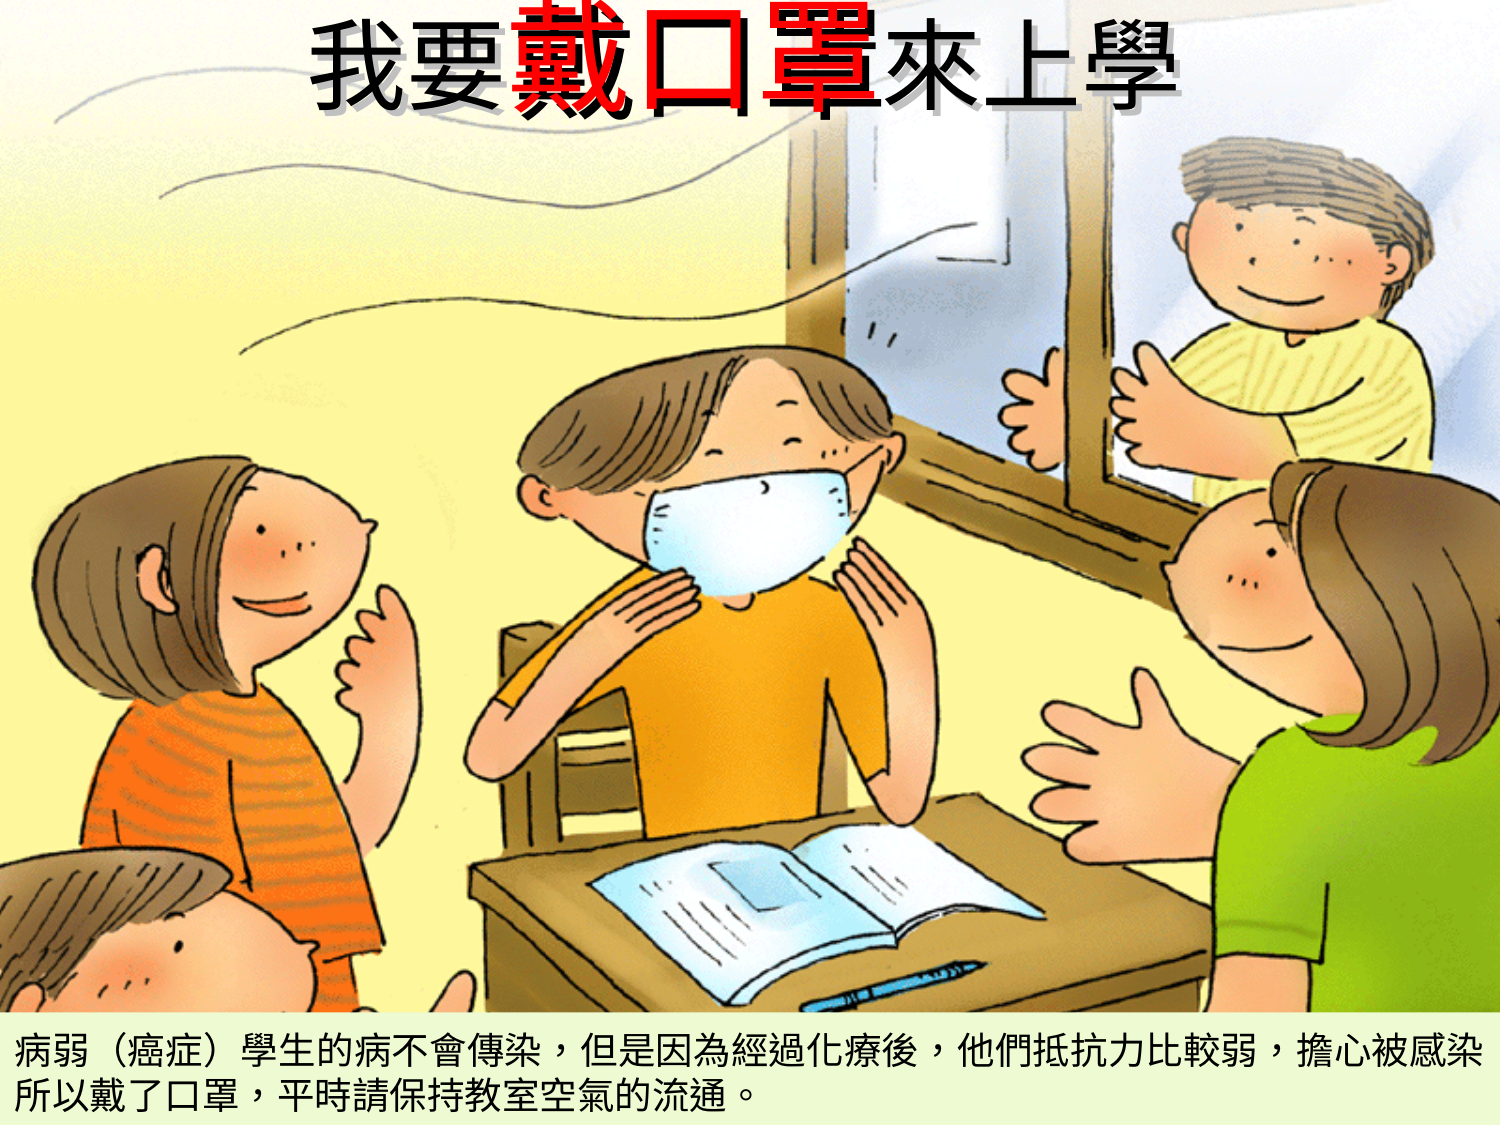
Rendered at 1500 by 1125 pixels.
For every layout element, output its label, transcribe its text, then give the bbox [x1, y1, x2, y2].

subtitle 病弱（癌症）學生的病不會傳染，但是因為經過化療後，他們抵抗力比較弱，擔心被感染所以戴了口罩，平時請保持教室空氣的流通。 [0, 1012, 1500, 1125]
picture [0, 0, 1500, 1012]
title 我要戴口罩來上學 [275, 0, 1238, 138]
